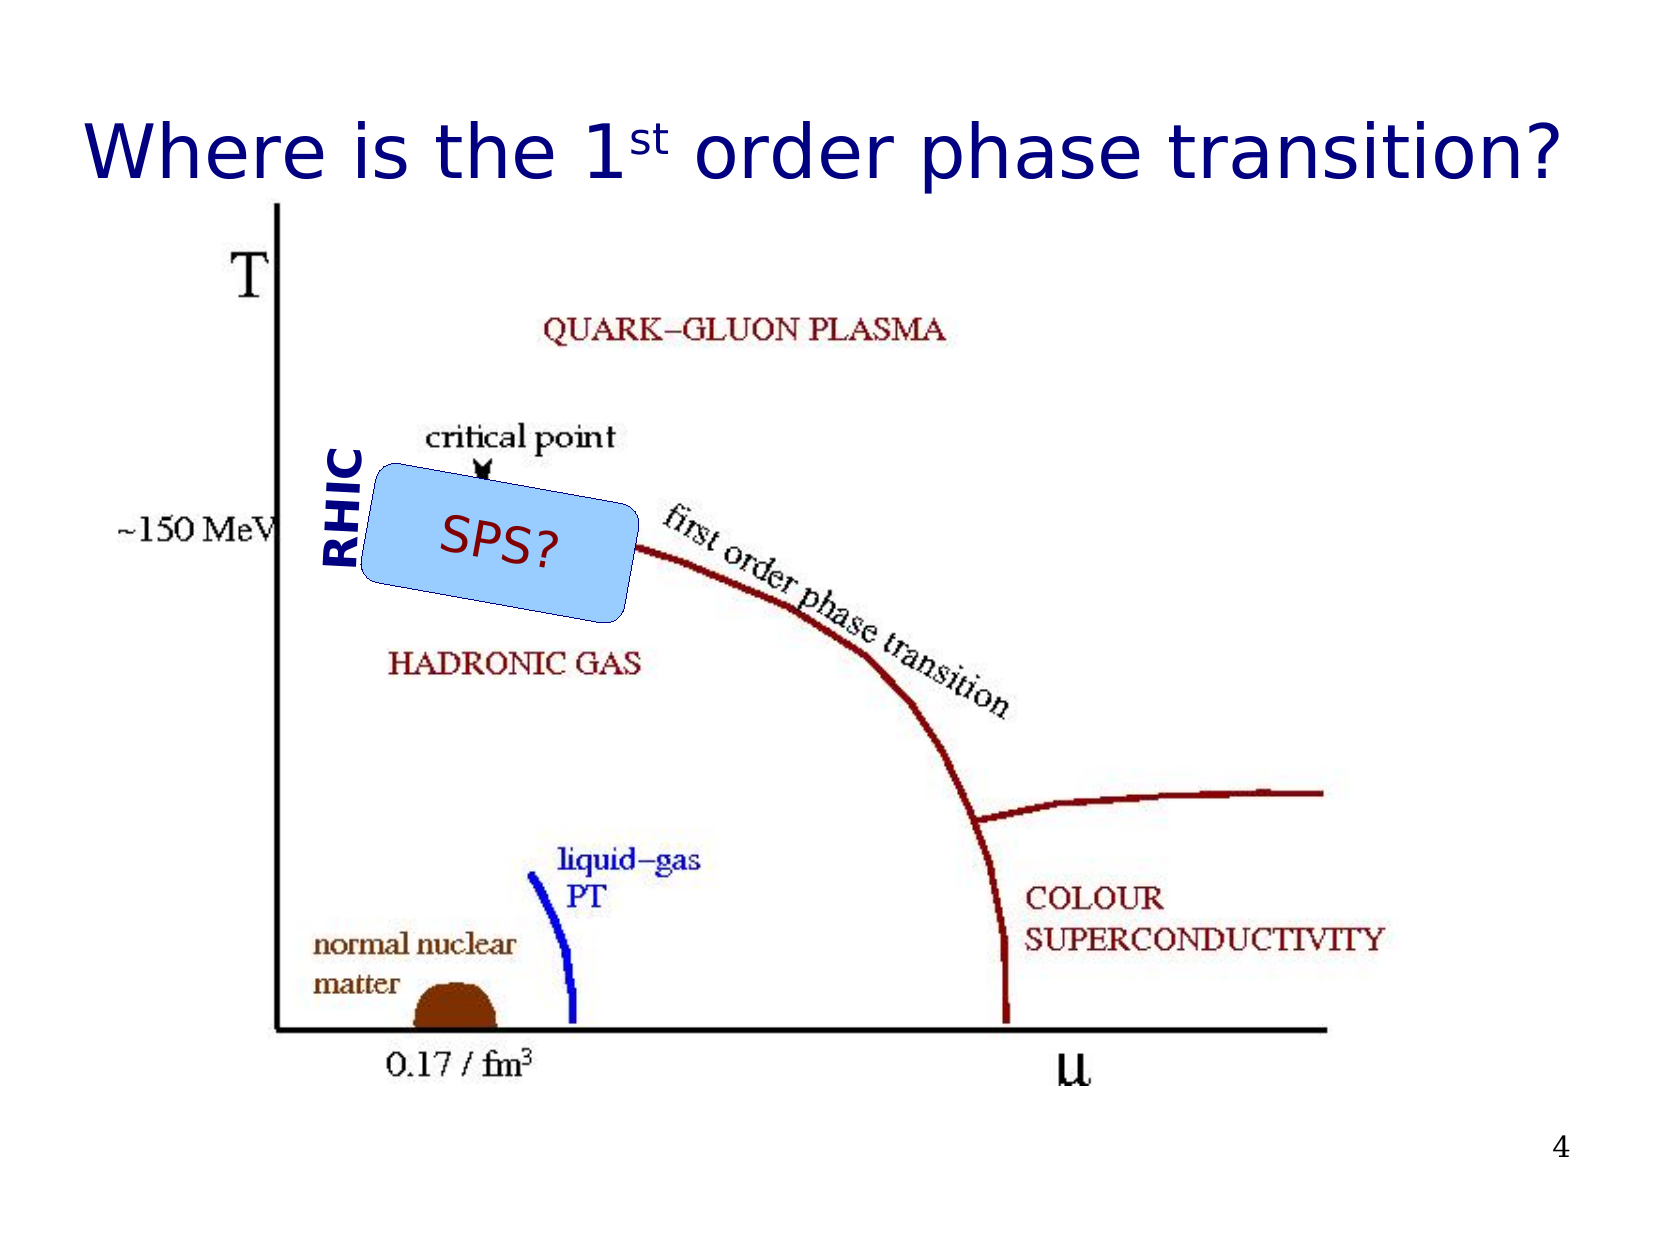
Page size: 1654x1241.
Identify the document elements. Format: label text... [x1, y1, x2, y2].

text_box SPS? [360, 463, 639, 623]
text_box RHIC [305, 430, 381, 588]
picture [117, 198, 1399, 1086]
title Where is the 1st order phase transition? [82, 49, 1571, 257]
